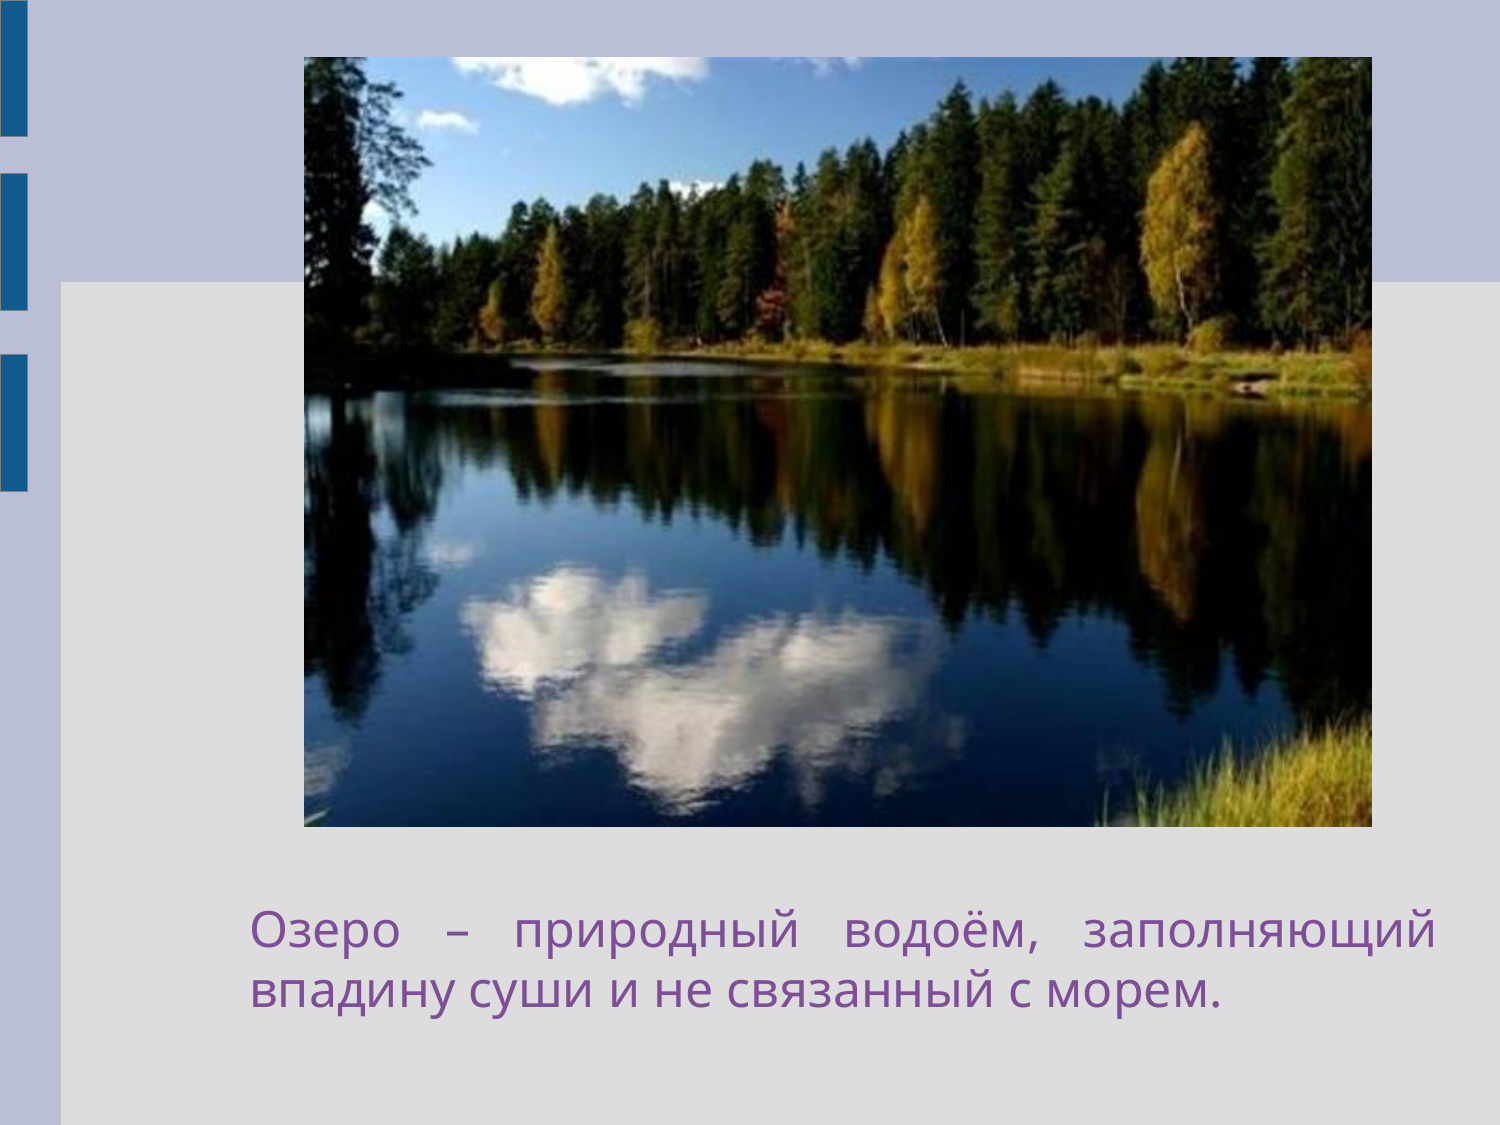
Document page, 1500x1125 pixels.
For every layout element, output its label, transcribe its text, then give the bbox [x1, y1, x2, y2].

text_box Озеро – природный водоём, заполняющий впадину суши и не связанный с морем. [234, 890, 1454, 1026]
picture [304, 57, 1372, 827]
